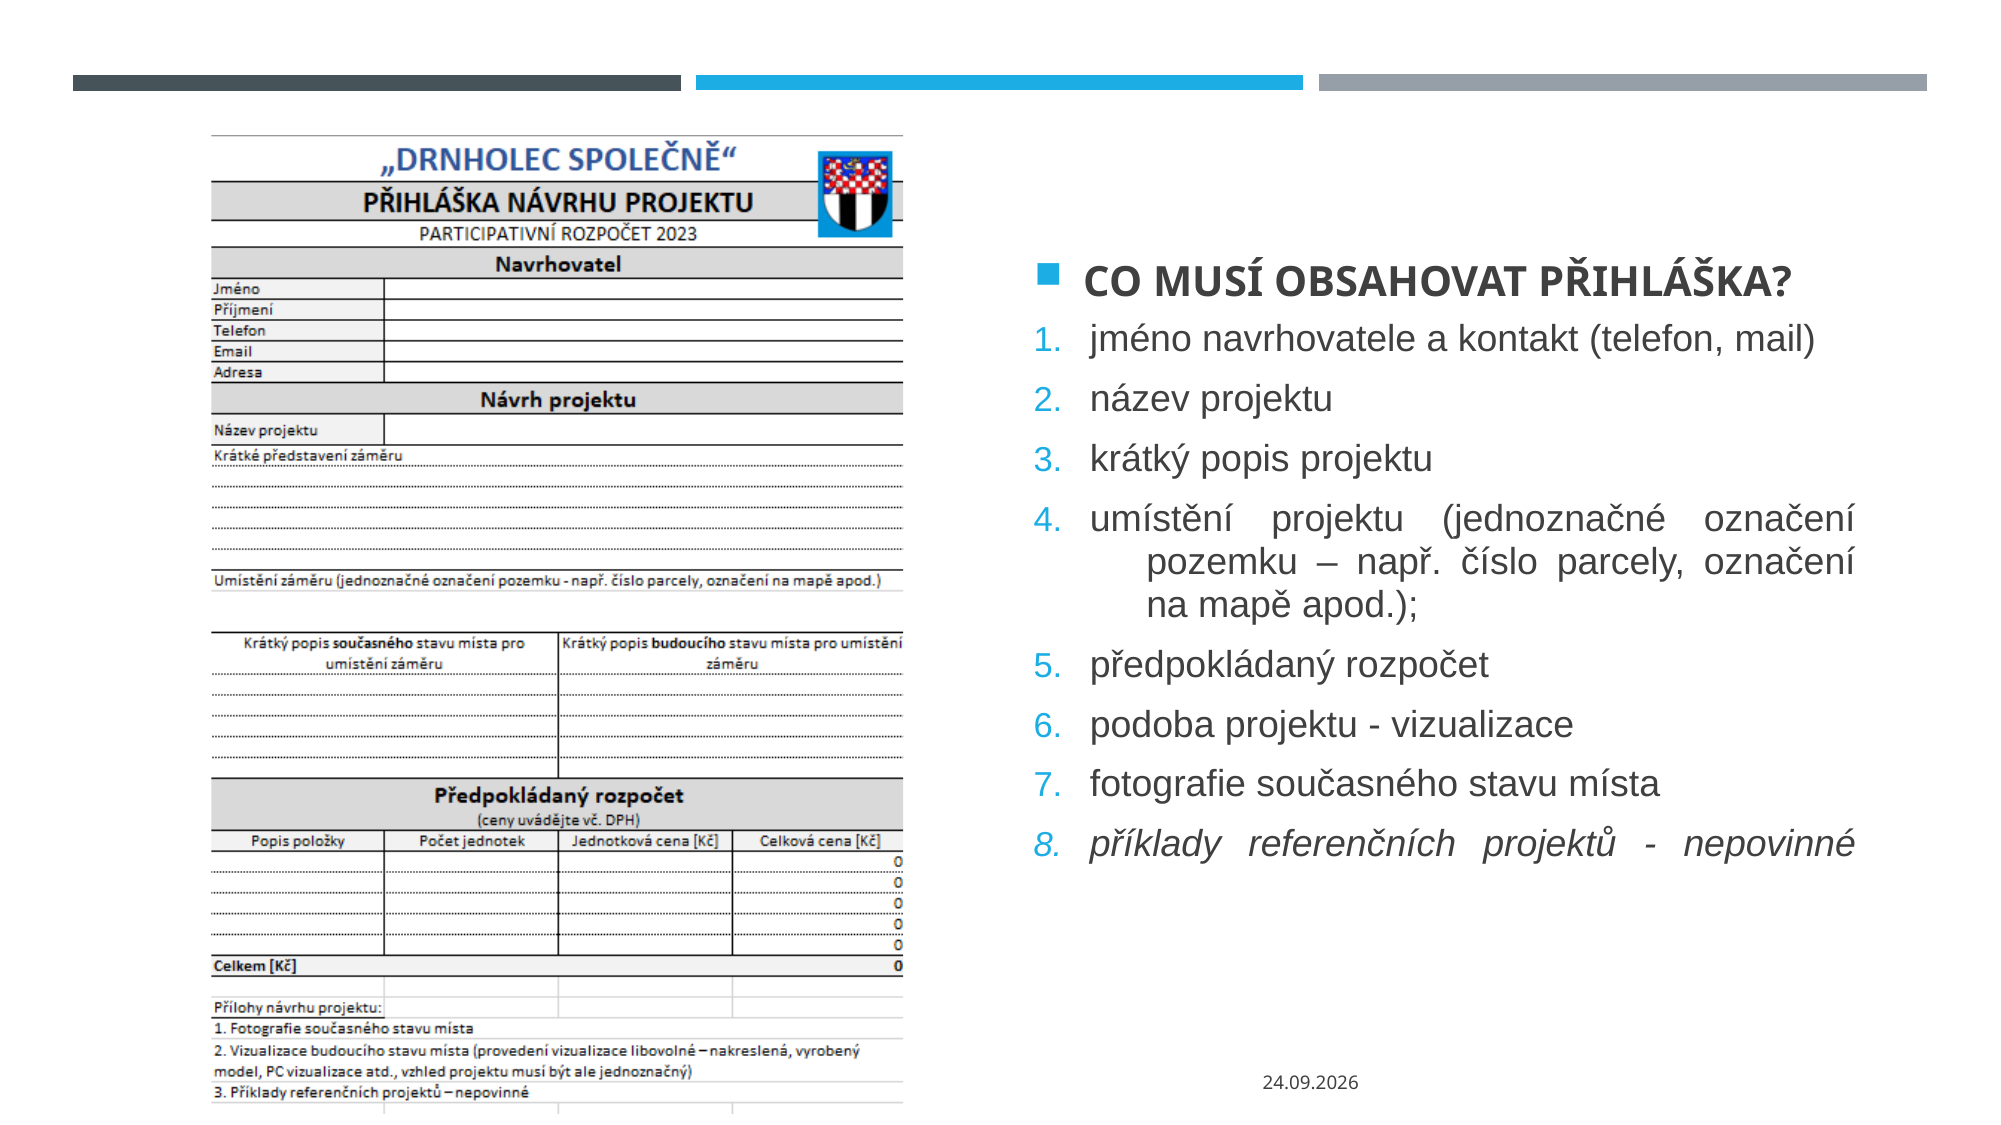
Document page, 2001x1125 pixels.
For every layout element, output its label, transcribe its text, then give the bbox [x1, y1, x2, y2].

picture [211, 135, 904, 1114]
text_box 23.04.2023 [1247, 1053, 1715, 1114]
text_box CO MUSÍ OBSAHOVAT PŘIHLÁŠKA? jméno navrhovatele a kontakt (telefon, mail) název projektu krátký popis projektu umístění projektu (jednoznačné označení pozemku – např. číslo parcely, označení na mapě apod.); předpokládaný rozpočet podoba projektu - vizualizace fotografie současného stavu místa příklady referenčních projektů - nepovinné [1018, 247, 1871, 1003]
